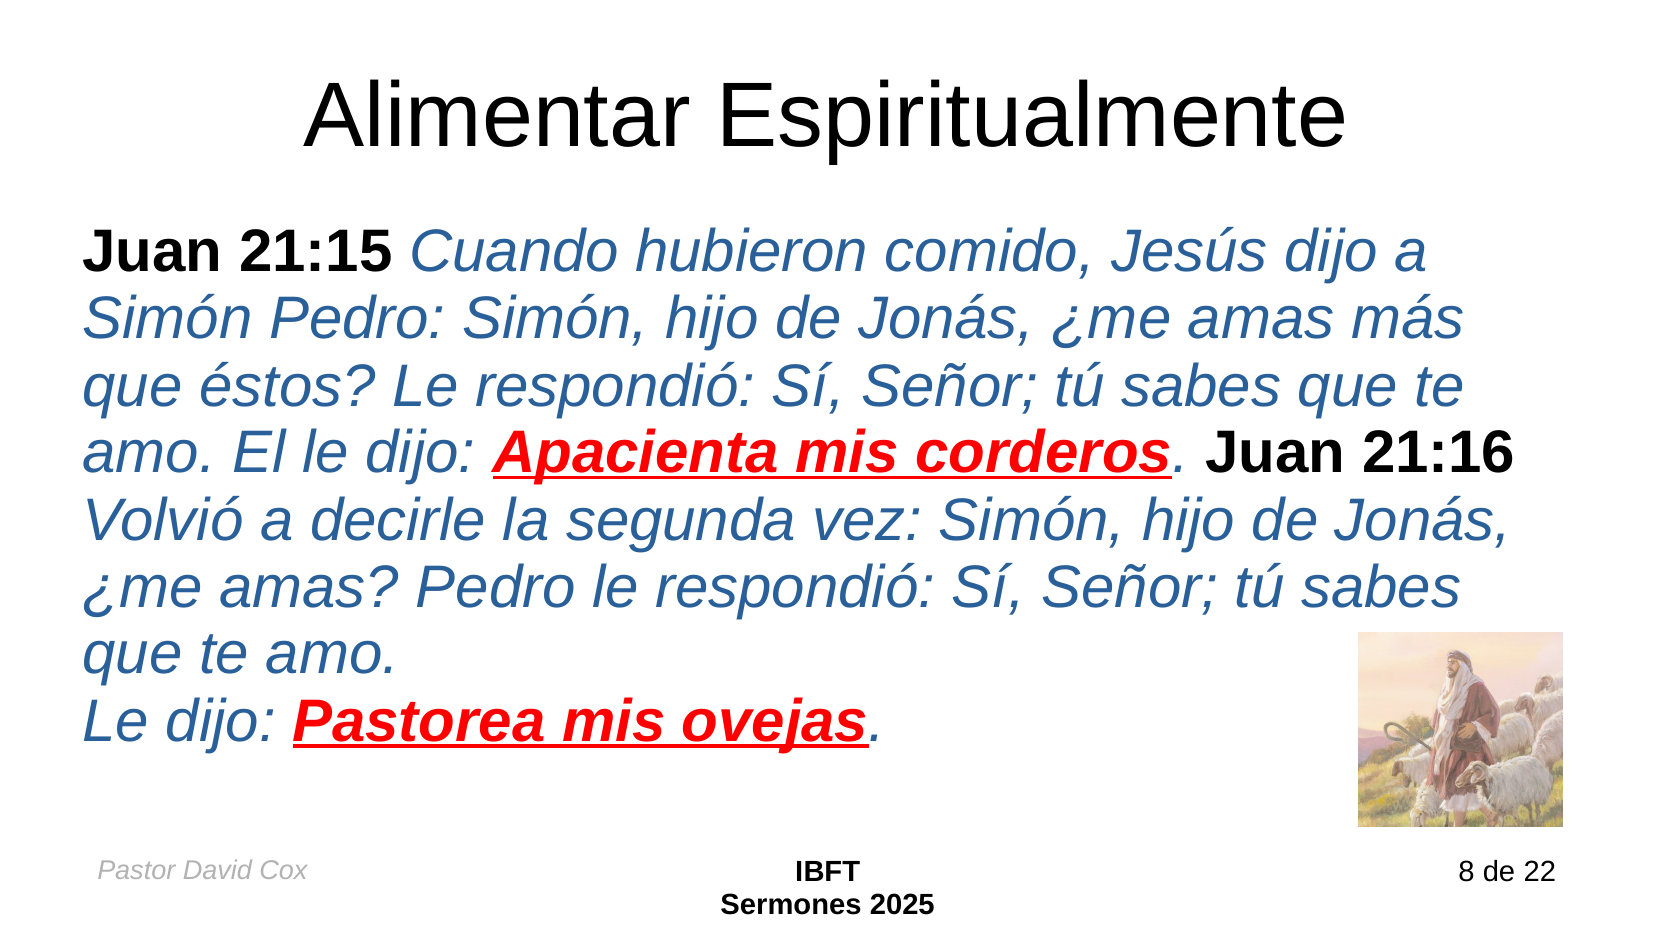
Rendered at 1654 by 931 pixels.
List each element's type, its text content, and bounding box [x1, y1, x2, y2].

list Juan 21:15 Cuando hubieron comido, Jesús dijo a Simón Pedro: Simón, hijo de Jonás, ¿me amas más que éstos? Le respondió: Sí, Señor; tú sabes que te amo. El le dijo: Apacienta mis corderos. Juan 21:16 Volvió a decirle la segunda vez: Simón, hijo de Jonás, ¿me amas? Pedro le respondió: Sí, Señor; tú sabes que te amo. Le dijo: Pastorea mis ovejas. [82, 217, 1571, 758]
title Alimentar Espiritualmente [82, 37, 1571, 193]
picture [1358, 758, 1563, 827]
